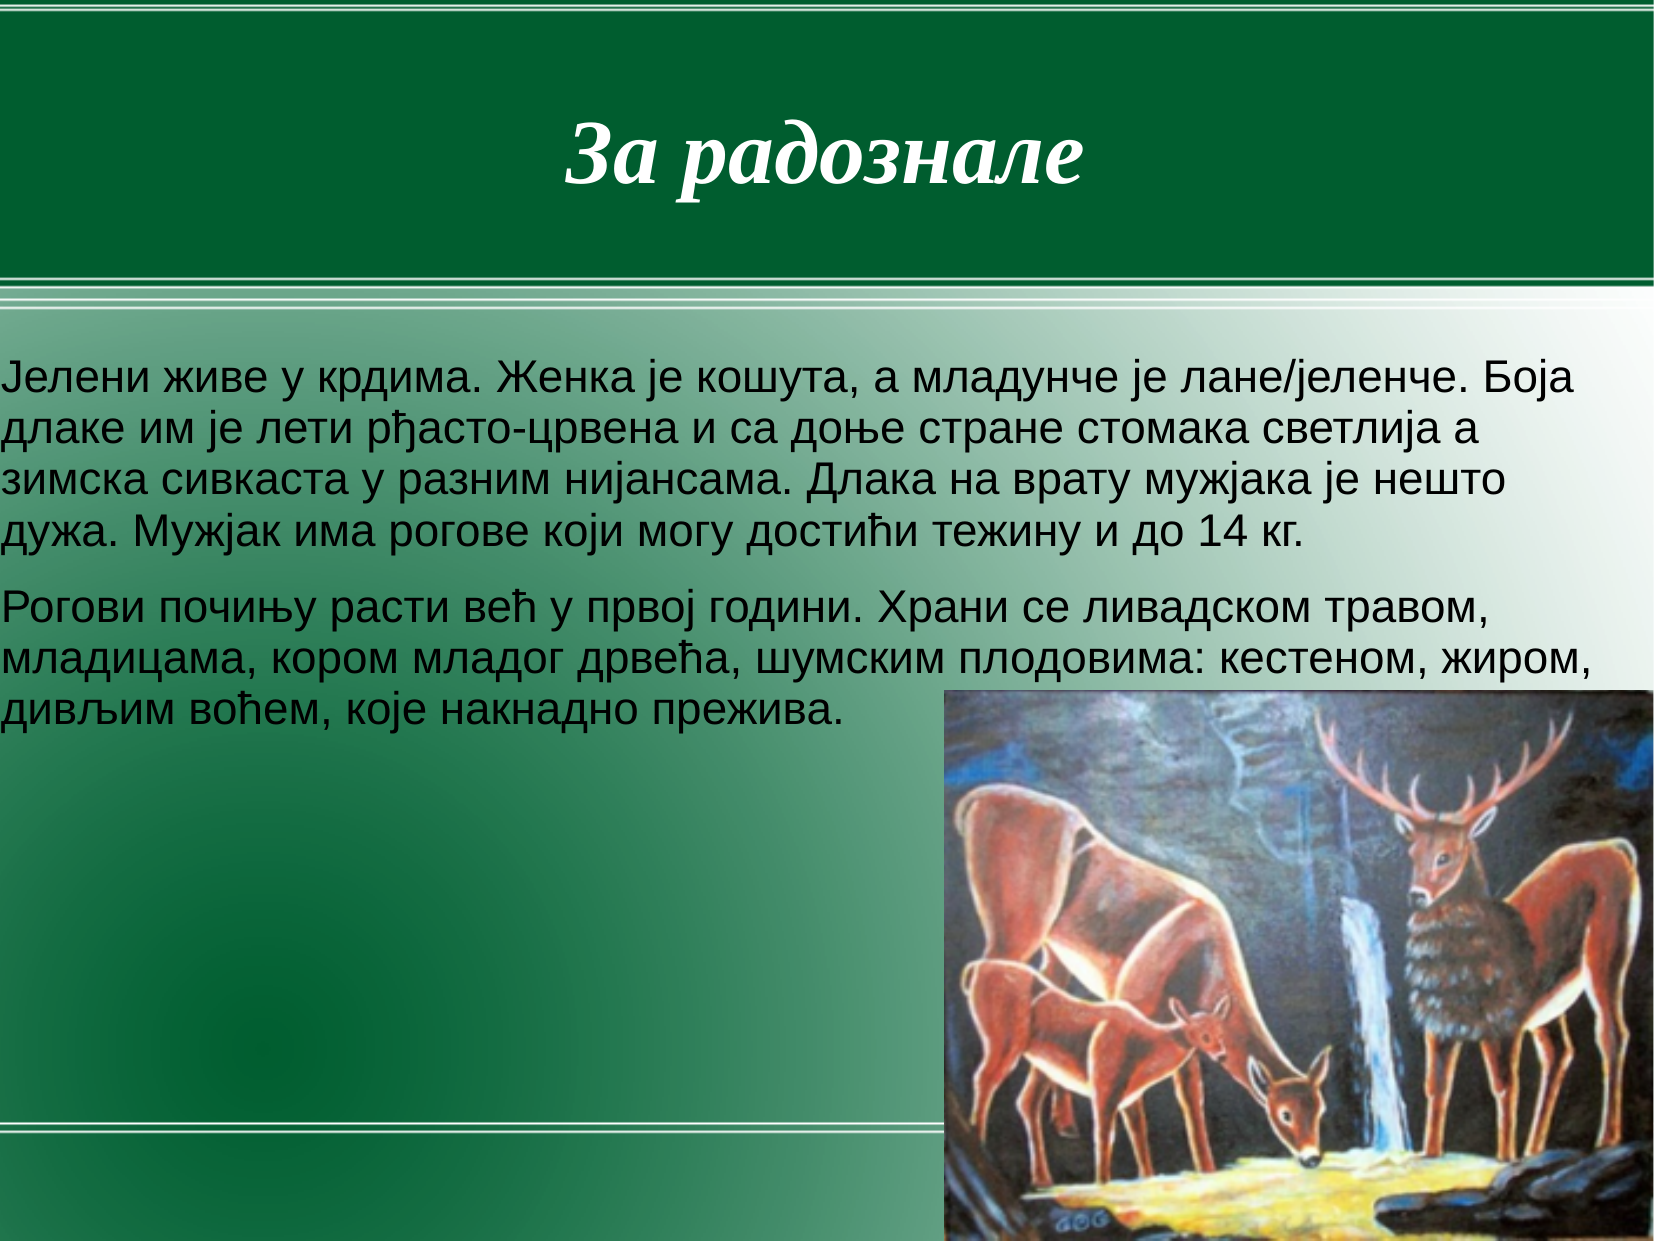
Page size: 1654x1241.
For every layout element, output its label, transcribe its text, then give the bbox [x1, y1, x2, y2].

text_box Јелени живе у крдима. Женка је кошута, а младунче је лане/јеленче. Боја длаке им је лети рђасто-црвена и са доње стране стомака светлија а зимска сивкаста у разним нијансама. Длака на врату мужјака је нешто дужа. Мужјак има рогове који могу достићи тежину и до 14 кг. Рогови почињу расти већ у првој години. Храни се ливадском травом, младицама, кором младог дрвећа, шумским плодовима: кестеном, жиром, дивљим воћем, које накнадно прежива. [0, 295, 1654, 864]
picture [0, 690, 1654, 1241]
picture [0, 0, 1654, 295]
title За радознале [82, 49, 1571, 257]
